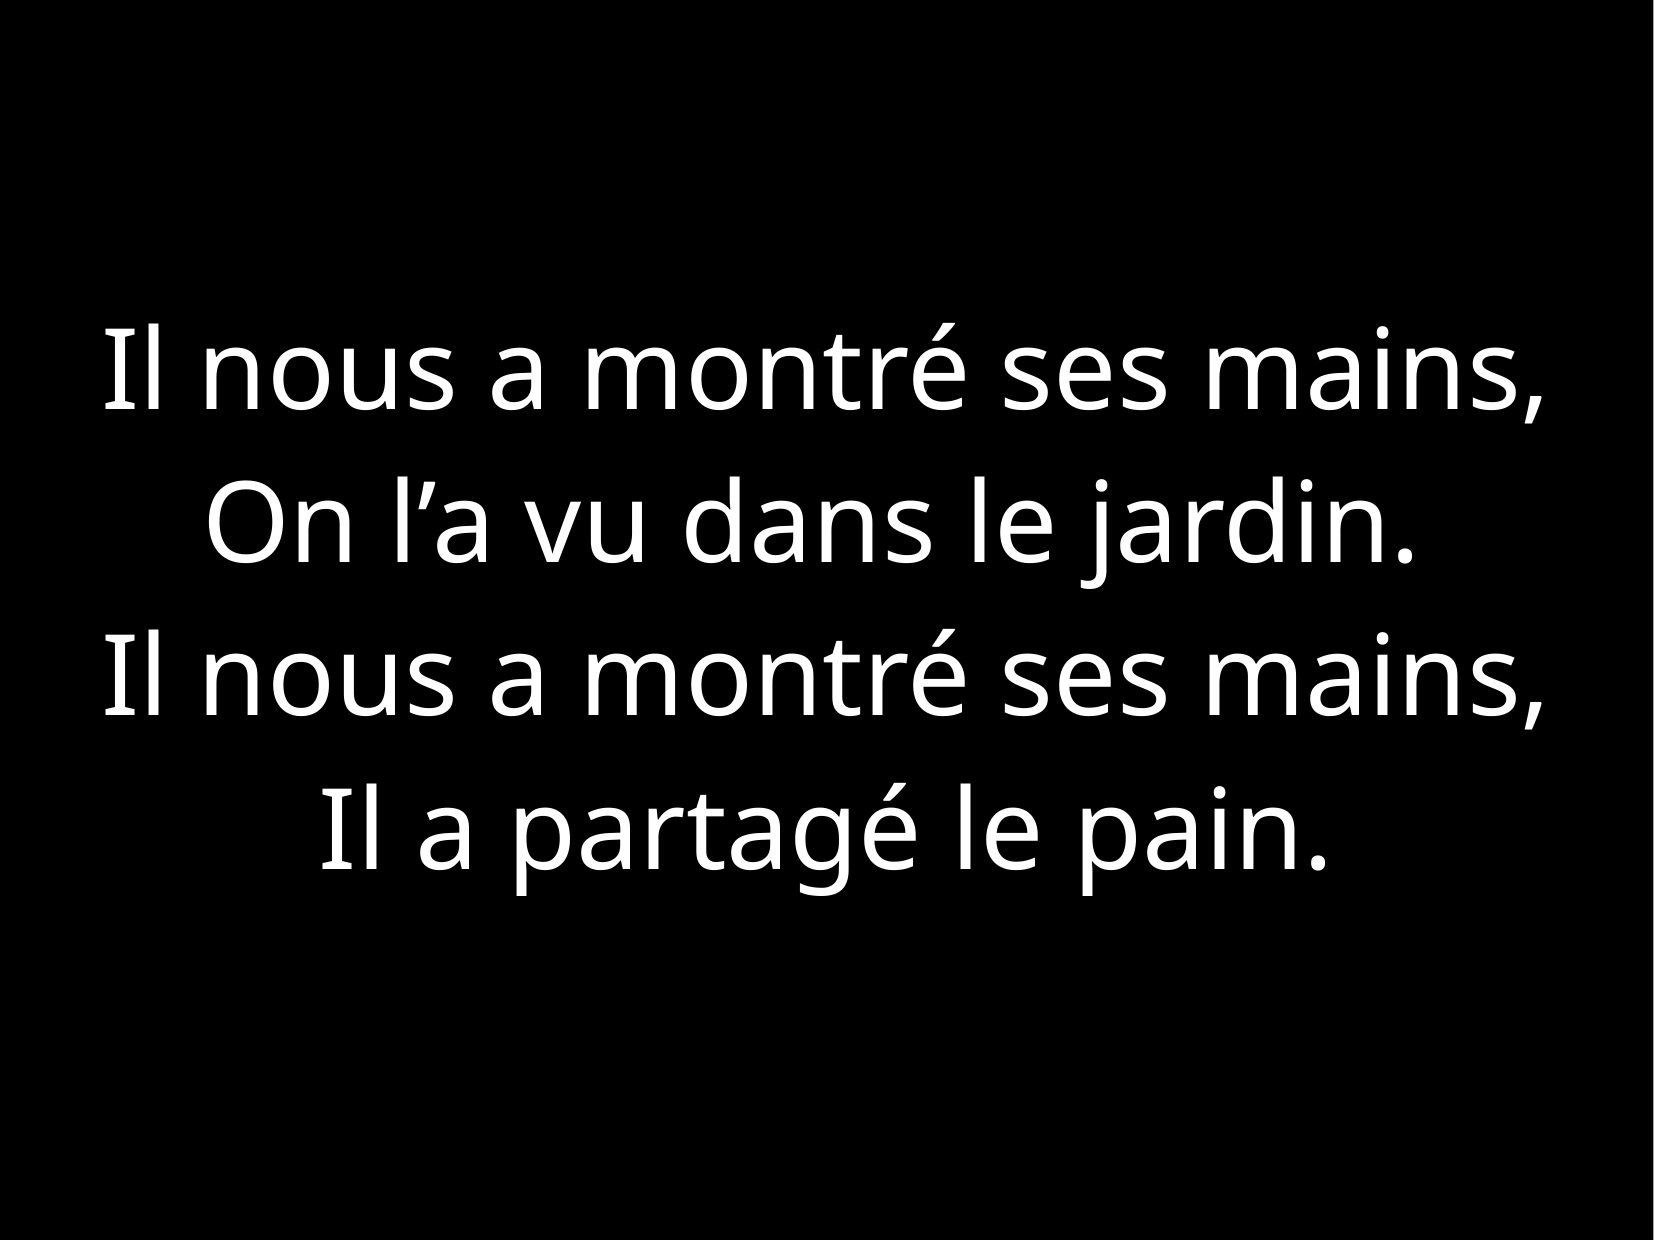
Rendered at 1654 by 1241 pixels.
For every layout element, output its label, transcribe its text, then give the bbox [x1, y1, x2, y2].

subtitle Il nous a montré ses mains, On l’a vu dans le jardin. Il nous a montré ses mains, Il a partagé le pain. [82, 82, 1571, 1109]
